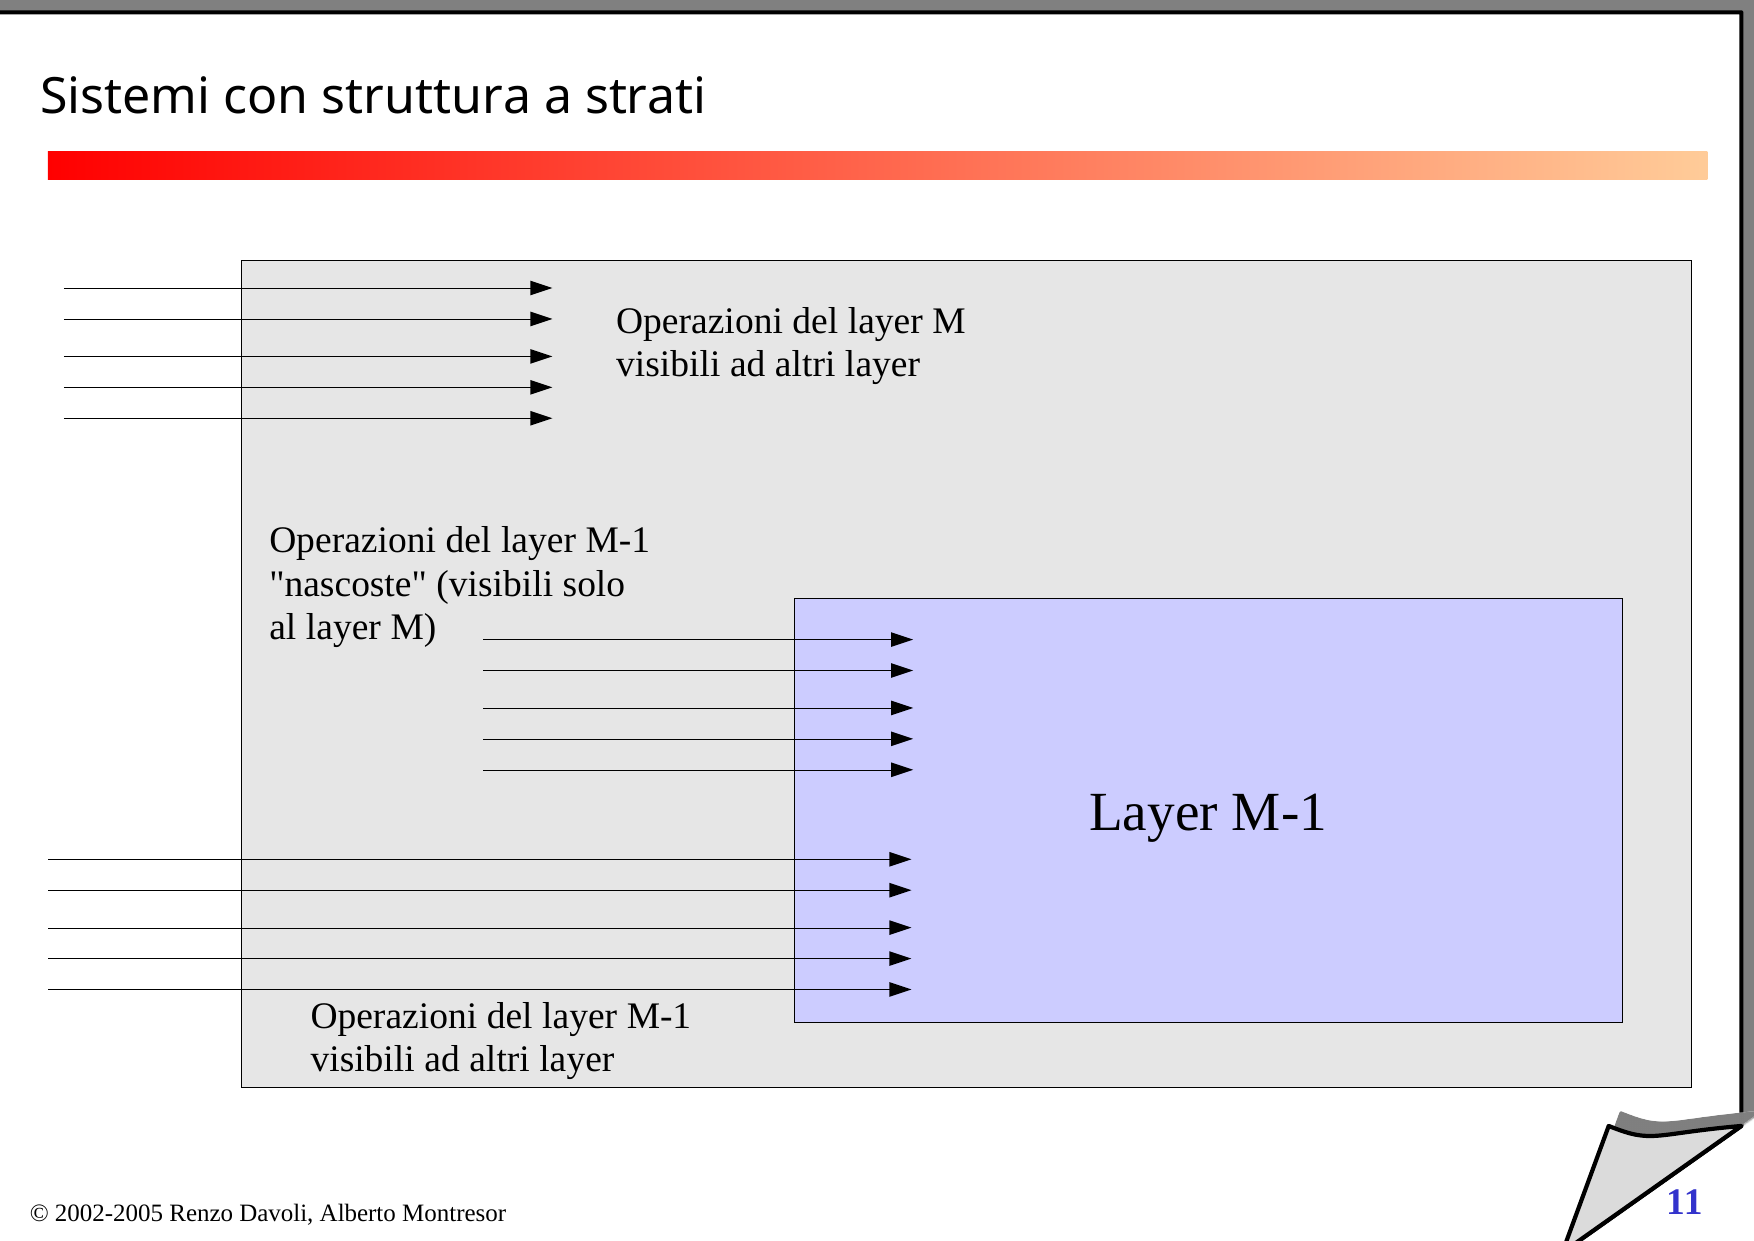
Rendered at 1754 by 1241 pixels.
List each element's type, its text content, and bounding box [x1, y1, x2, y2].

text_box [241, 959, 794, 989]
text_box [241, 929, 794, 958]
text_box [241, 891, 794, 928]
title Sistemi con struttura a strati [40, 49, 1714, 144]
text_box [241, 260, 1692, 1088]
text_box Operazioni del layer M-1 visibili ad altri layer [310, 992, 784, 1089]
text_box Operazioni del layer M visibili ad altri layer [616, 297, 1053, 394]
text_box Layer M-1 [794, 598, 1623, 1023]
text_box Operazioni del layer M-1 "nascoste" (visibili solo al layer M) [269, 517, 743, 663]
text_box [241, 860, 794, 890]
